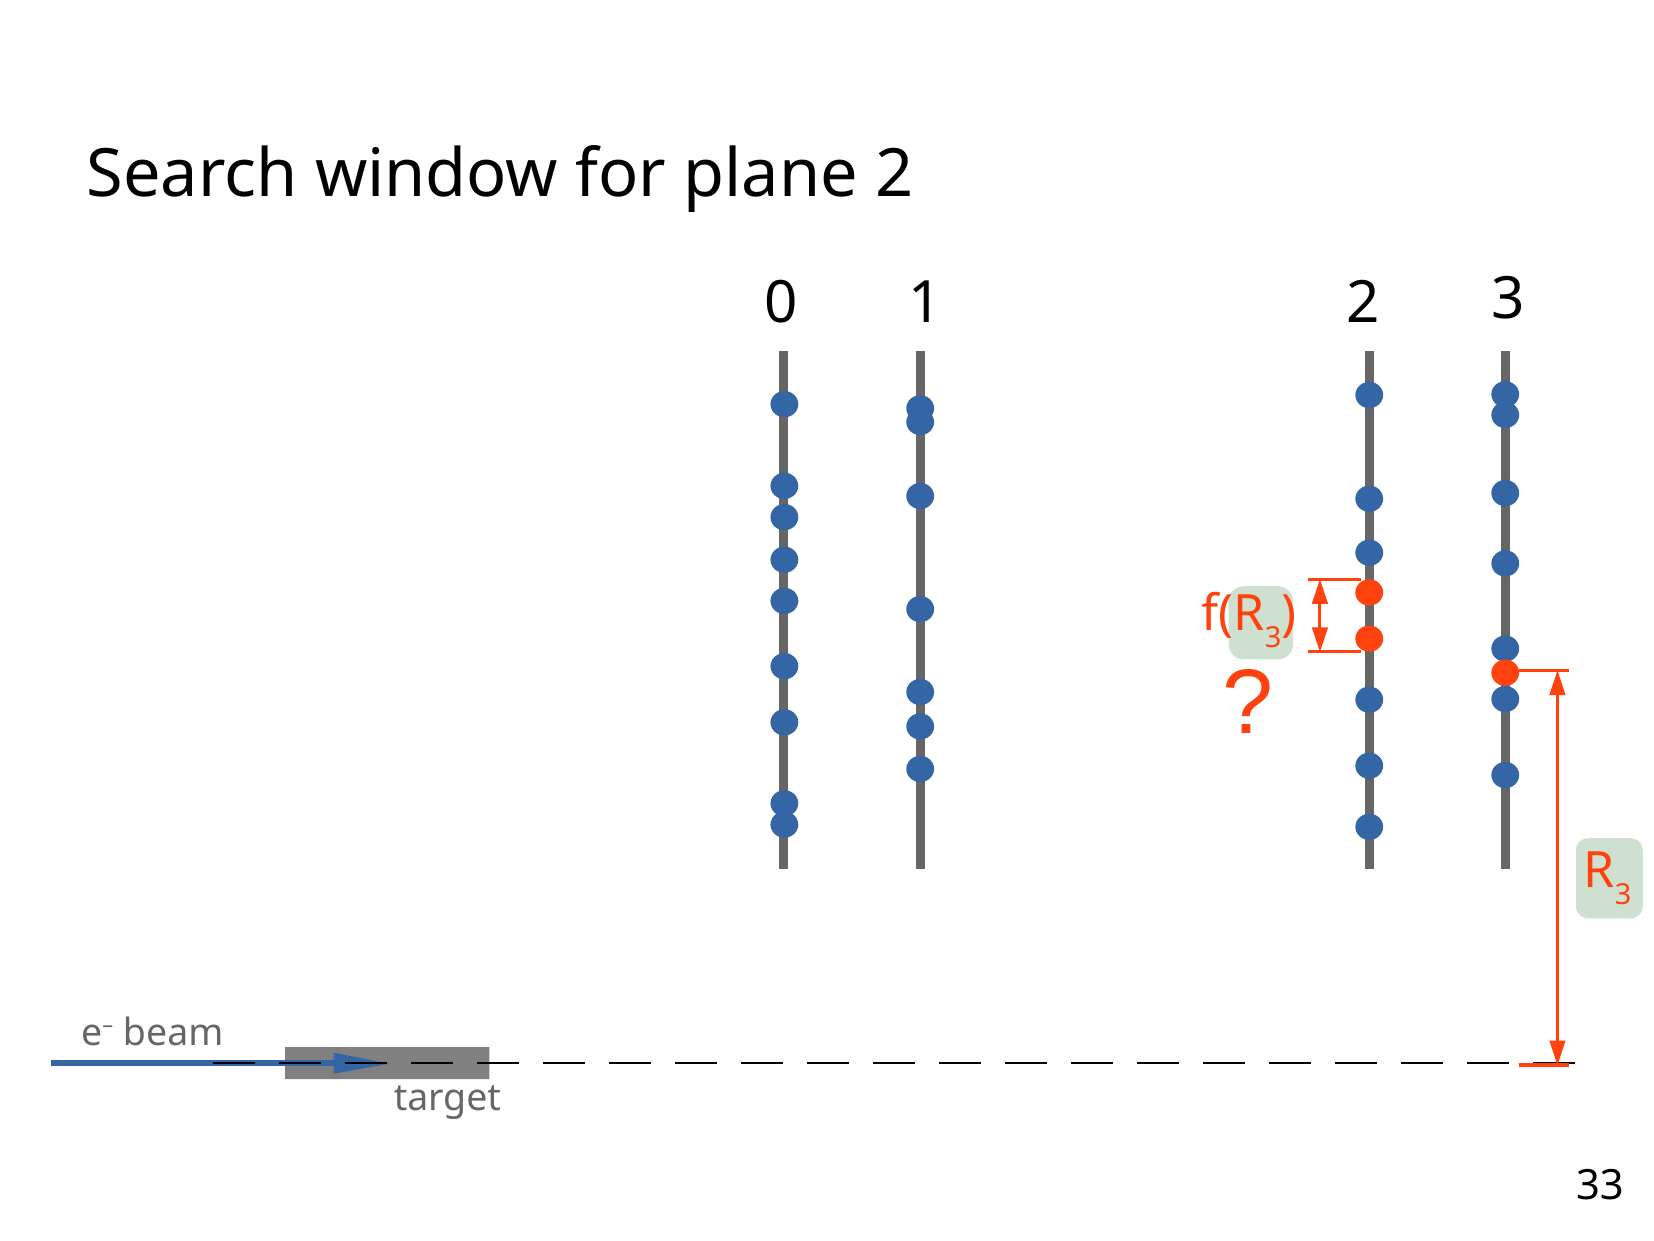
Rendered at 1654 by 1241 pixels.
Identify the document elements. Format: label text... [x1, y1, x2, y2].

text_box 3 [1491, 256, 1559, 336]
text_box [770, 790, 799, 838]
text_box [906, 482, 935, 510]
text_box [1355, 813, 1384, 841]
text_box [1355, 381, 1384, 409]
text_box [906, 678, 935, 706]
text_box [770, 391, 799, 418]
text_box R3 [1569, 826, 1654, 925]
text_box 0 [764, 272, 832, 340]
text_box [1355, 752, 1384, 779]
text_box [770, 503, 799, 531]
text_box [1355, 485, 1384, 512]
text_box [770, 546, 799, 573]
text_box [1355, 625, 1384, 652]
text_box [1491, 479, 1520, 507]
text_box [1355, 686, 1384, 713]
text_box [770, 587, 799, 615]
text_box [906, 395, 935, 436]
text_box [906, 595, 935, 623]
text_box f(R3) [1173, 569, 1336, 717]
text_box [770, 709, 799, 736]
text_box [1491, 381, 1520, 429]
text_box Search window for plane 2 [86, 69, 1133, 272]
text_box [906, 713, 935, 740]
text_box [1491, 635, 1520, 713]
text_box [770, 472, 799, 500]
text_box [285, 1066, 379, 1080]
text_box target [379, 1063, 549, 1132]
text_box [1355, 579, 1384, 606]
text_box 1 [908, 272, 976, 340]
text_box [906, 755, 935, 783]
text_box [1491, 761, 1520, 789]
text_box [770, 653, 799, 680]
text_box ? [1208, 642, 1309, 790]
text_box [1355, 539, 1384, 566]
text_box e– beam [66, 997, 259, 1121]
text_box [1491, 550, 1520, 577]
text_box [285, 1047, 490, 1063]
text_box 2 [1345, 260, 1413, 340]
